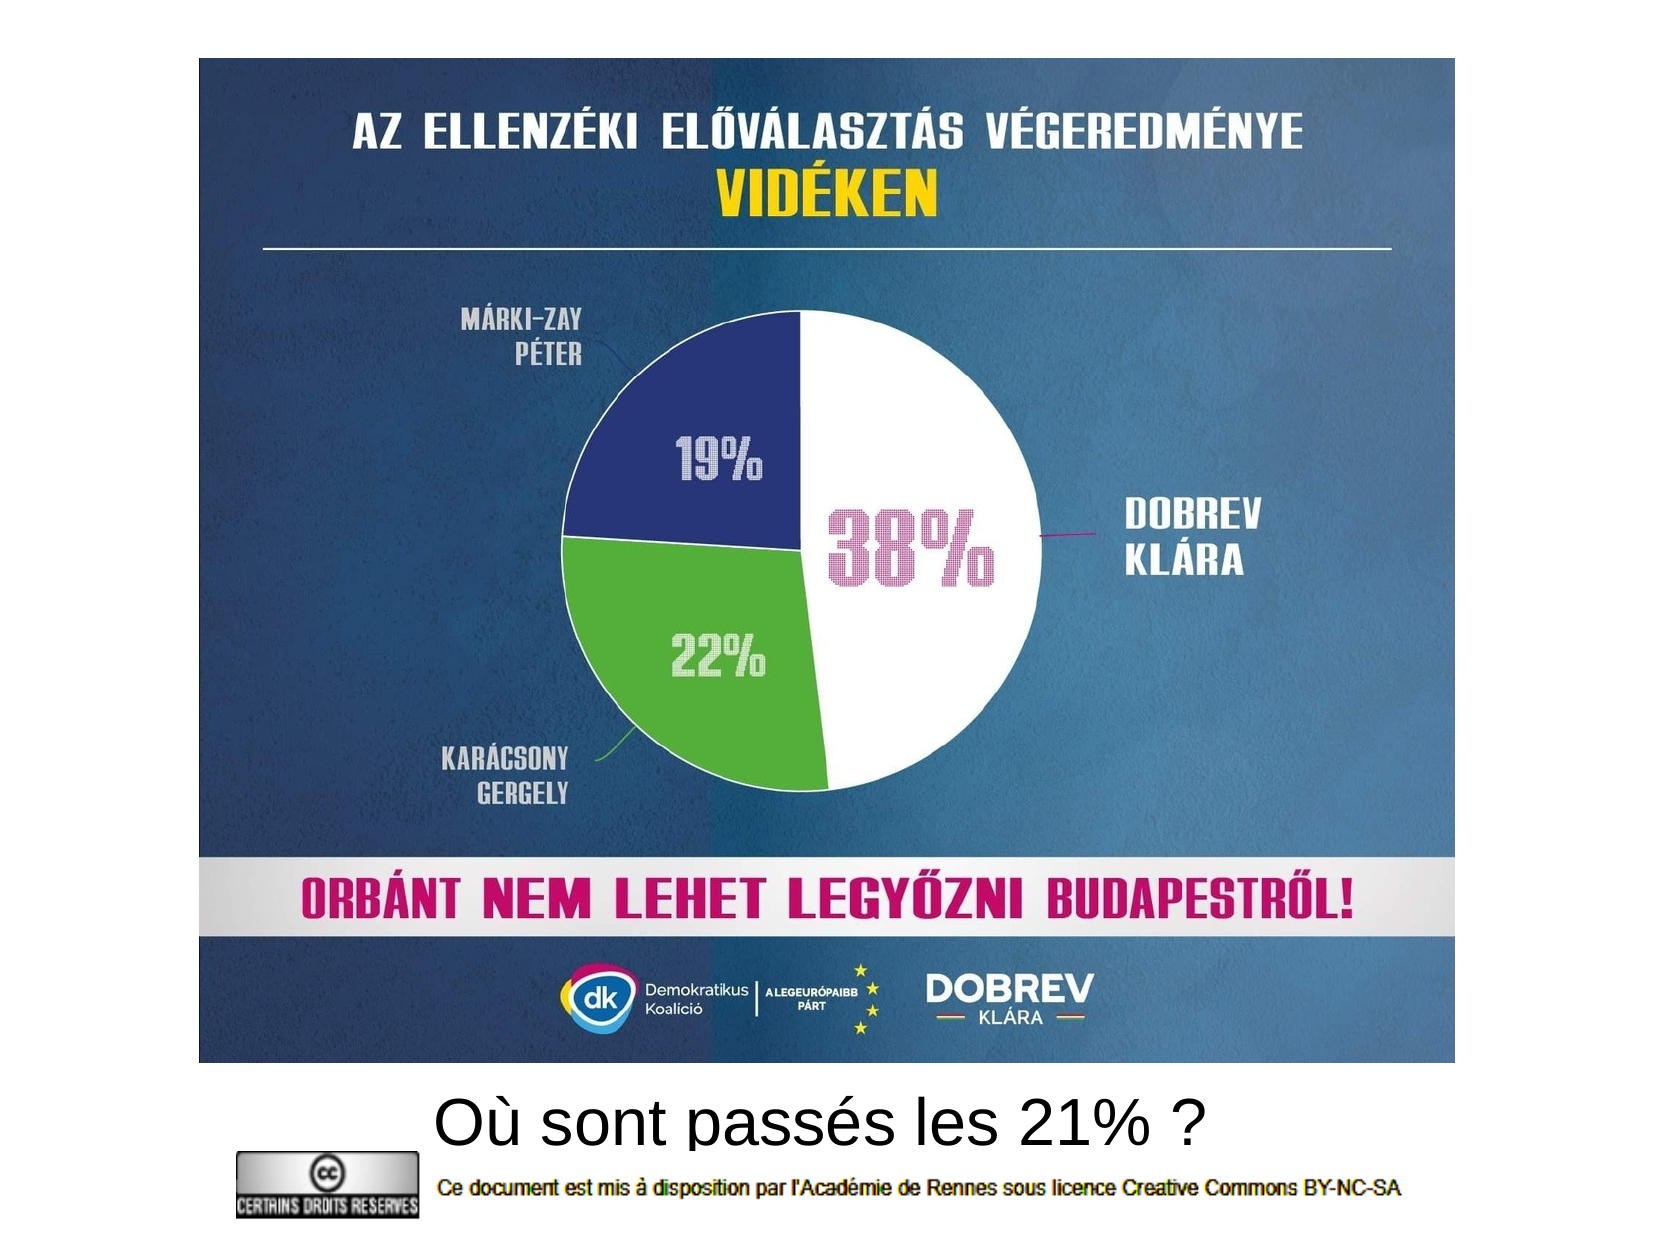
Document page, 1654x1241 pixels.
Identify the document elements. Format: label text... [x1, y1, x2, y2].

picture [199, 58, 1455, 1063]
picture [236, 1151, 1418, 1228]
title Où sont passés les 21% ? [76, 1084, 1565, 1160]
